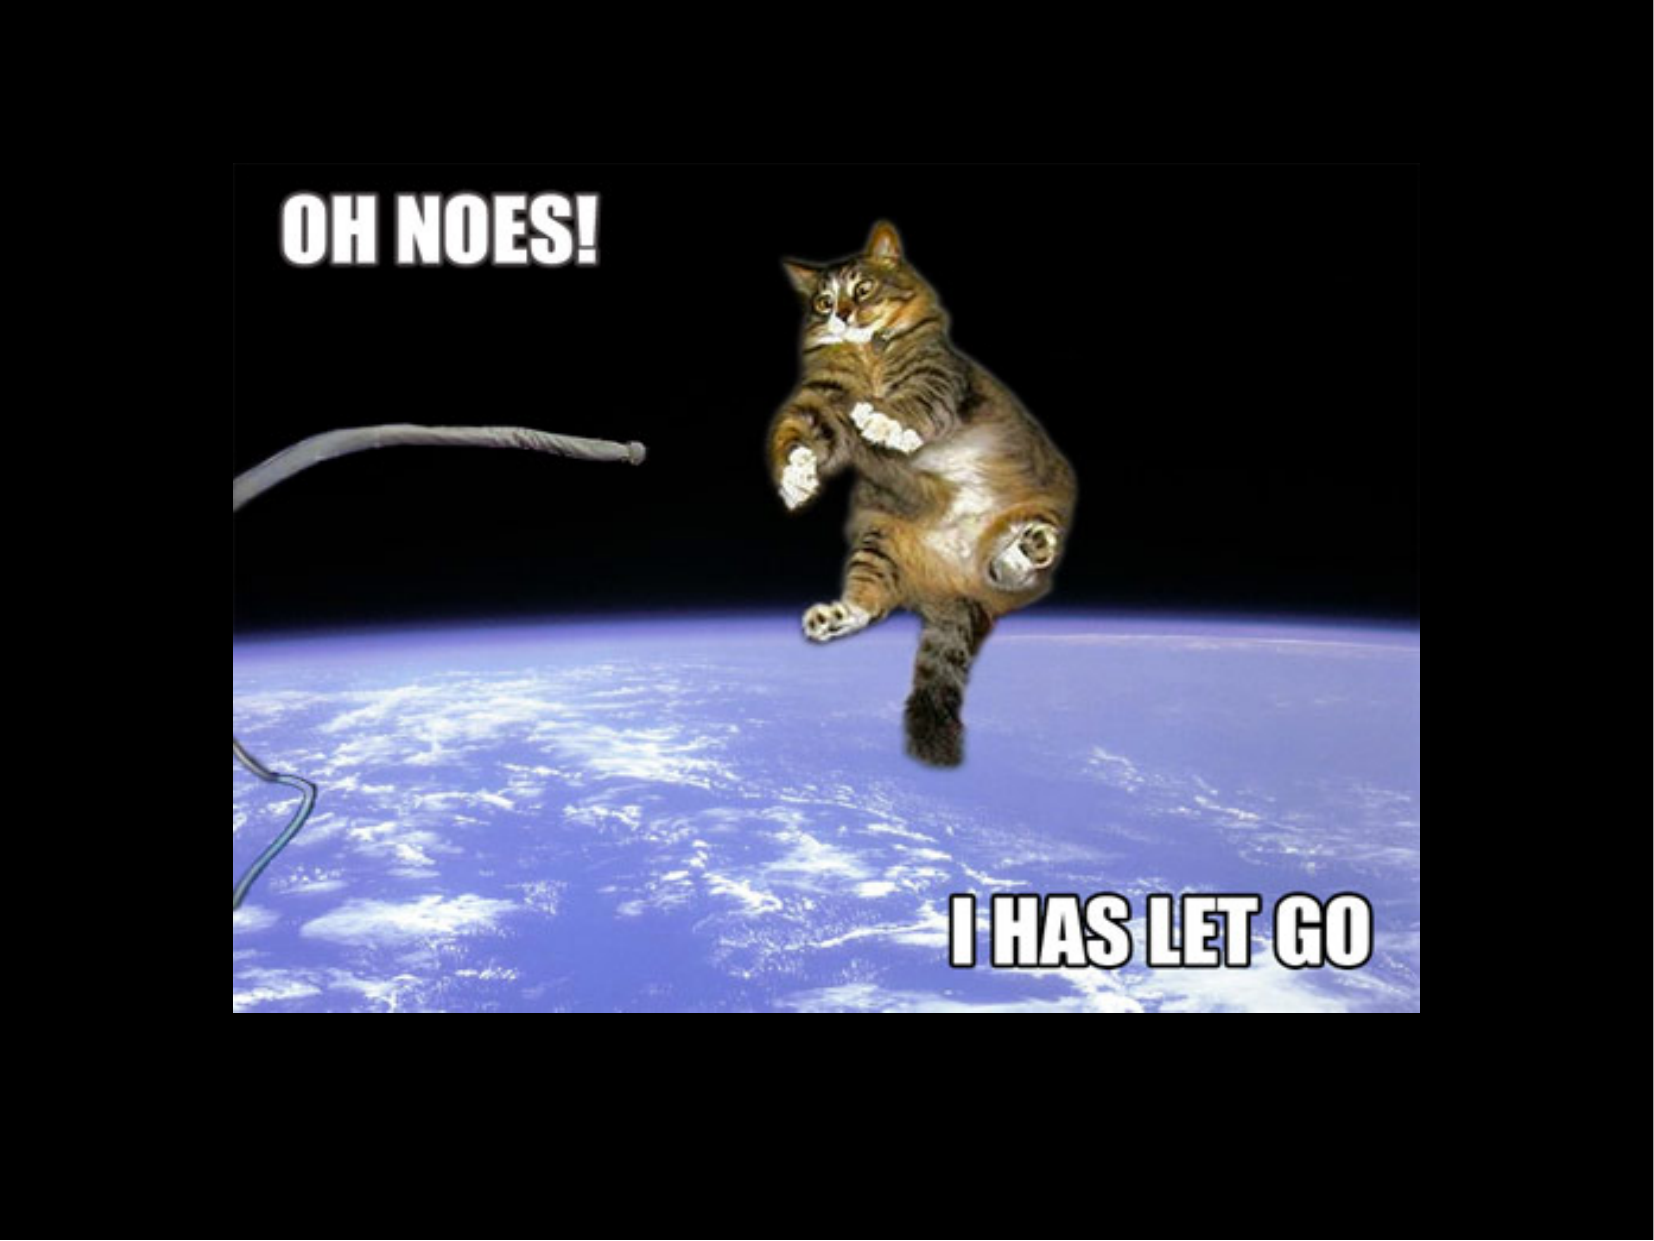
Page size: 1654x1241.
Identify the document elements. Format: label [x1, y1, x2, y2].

picture [233, 163, 1420, 1013]
